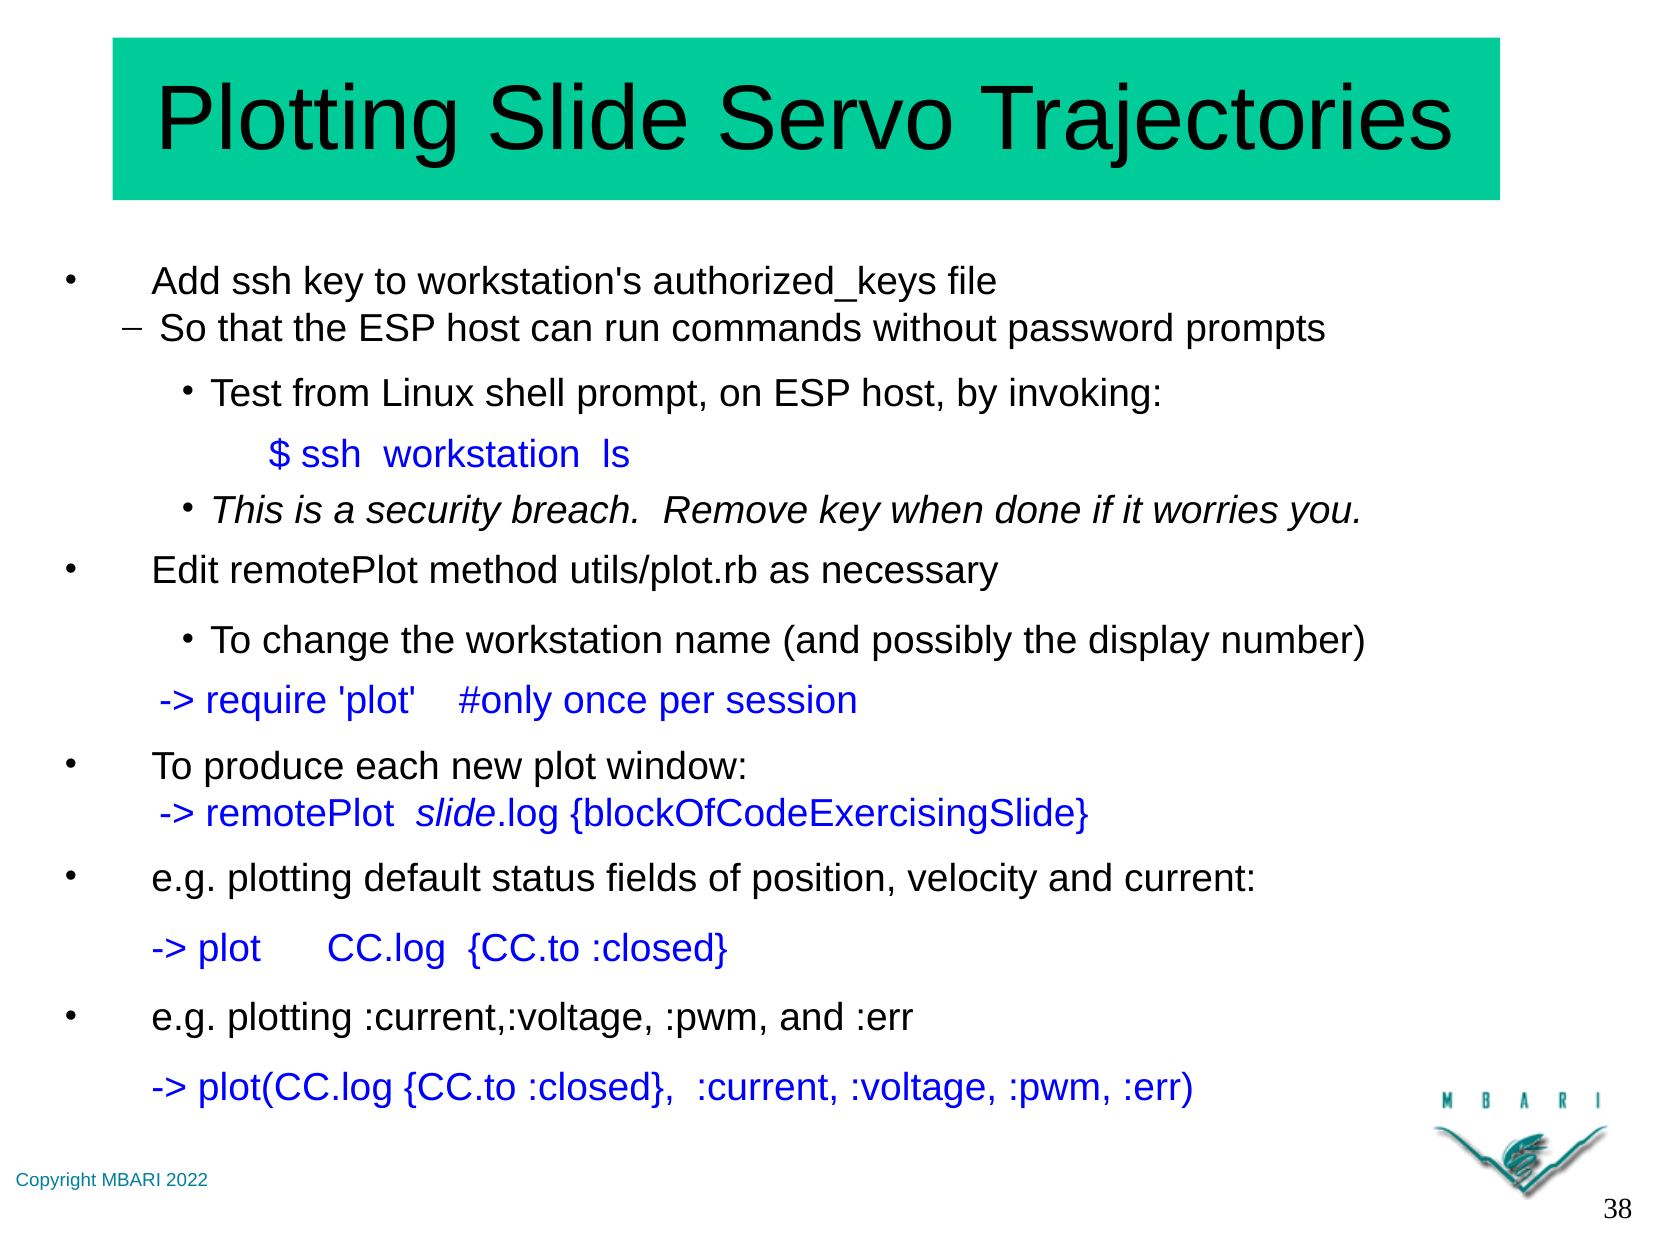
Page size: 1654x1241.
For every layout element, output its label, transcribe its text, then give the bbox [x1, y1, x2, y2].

picture [1426, 1091, 1613, 1200]
title Plotting Slide Servo Trajectories [112, 37, 1501, 201]
list Add ssh key to workstation's authorized_keys file So that the ESP host can run commands without password prompts Test from Linux shell prompt, on ESP host, by invoking: $ ssh workstation ls This is a security breach. Remove key when done if it worries you. Edit remotePlot method utils/plot.rb as necessary To change the workstation name (and possibly the display number) -> require 'plot' #only once per session To produce each new plot window: -> remotePlot slide.log {blockOfCodeExercisingSlide} e.g. plotting default status fields of position, velocity and current: -> plot CC.log {CC.to :closed} e.g. plotting :current,:voltage, :pwm, and :err -> plot(CC.log {CC.to :closed}, :current, :voltage, :pwm, :err) [48, 247, 1576, 1126]
